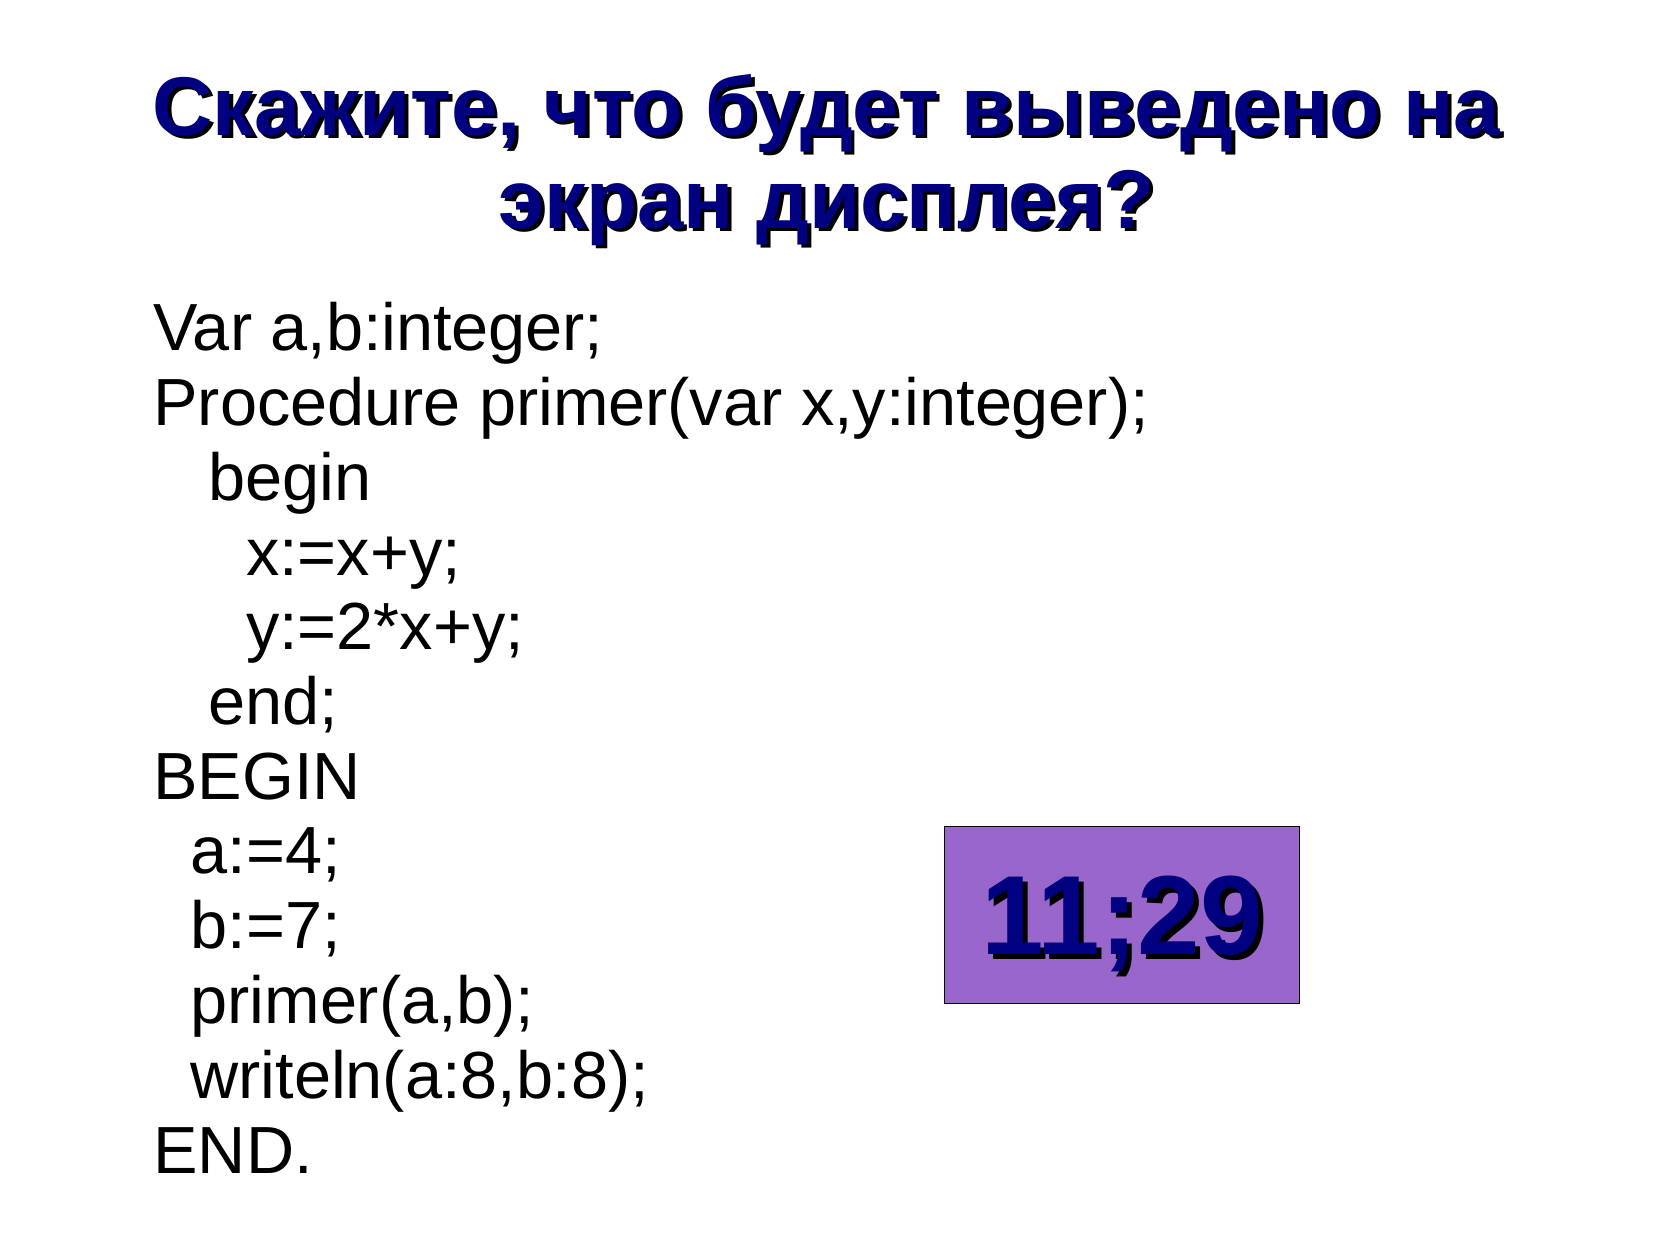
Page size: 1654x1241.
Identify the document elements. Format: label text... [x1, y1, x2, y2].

title Скажите, что будет выведено на экран дисплея? [82, 56, 1571, 250]
text_box 11;29 [944, 826, 1300, 1004]
list Var a,b:integer; Procedure primer(var x,y:integer); begin x:=x+y; y:=2*x+y; end; BEGIN a:=4; b:=7; primer(a,b); writeln(a:8,b:8); END. [82, 290, 1571, 1188]
